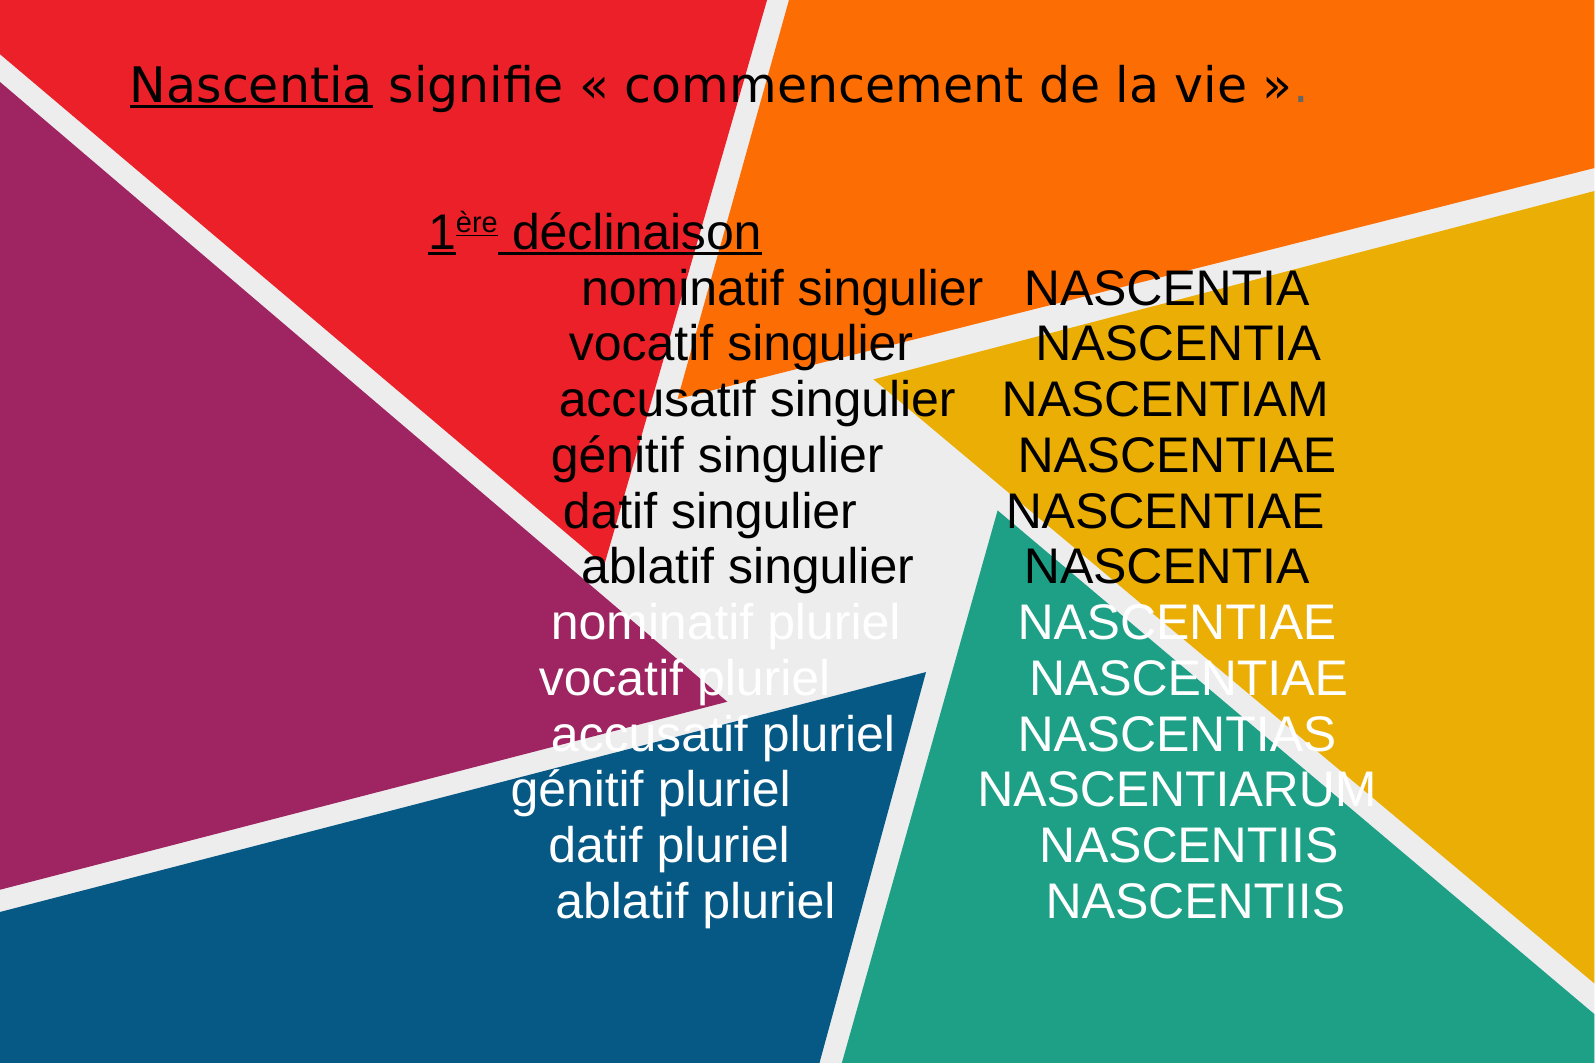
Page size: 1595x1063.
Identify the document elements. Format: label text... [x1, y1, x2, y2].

list Nascentia signifie « commencement de la vie ». [129, 56, 1565, 674]
text_box 1ère déclinaison nominatif singulier NASCENTIA vocatif singulier NASCENTIA accusatif singulier NASCENTIAM génitif singulier NASCENTIAE datif singulier NASCENTIAE ablatif singulier NASCENTIA nominatif pluriel NASCENTIAE vocatif pluriel NASCENTIAE accusatif pluriel NASCENTIAS génitif pluriel NASCENTIARUM datif pluriel NASCENTIIS ablatif pluriel NASCENTIIS [413, 154, 1489, 993]
